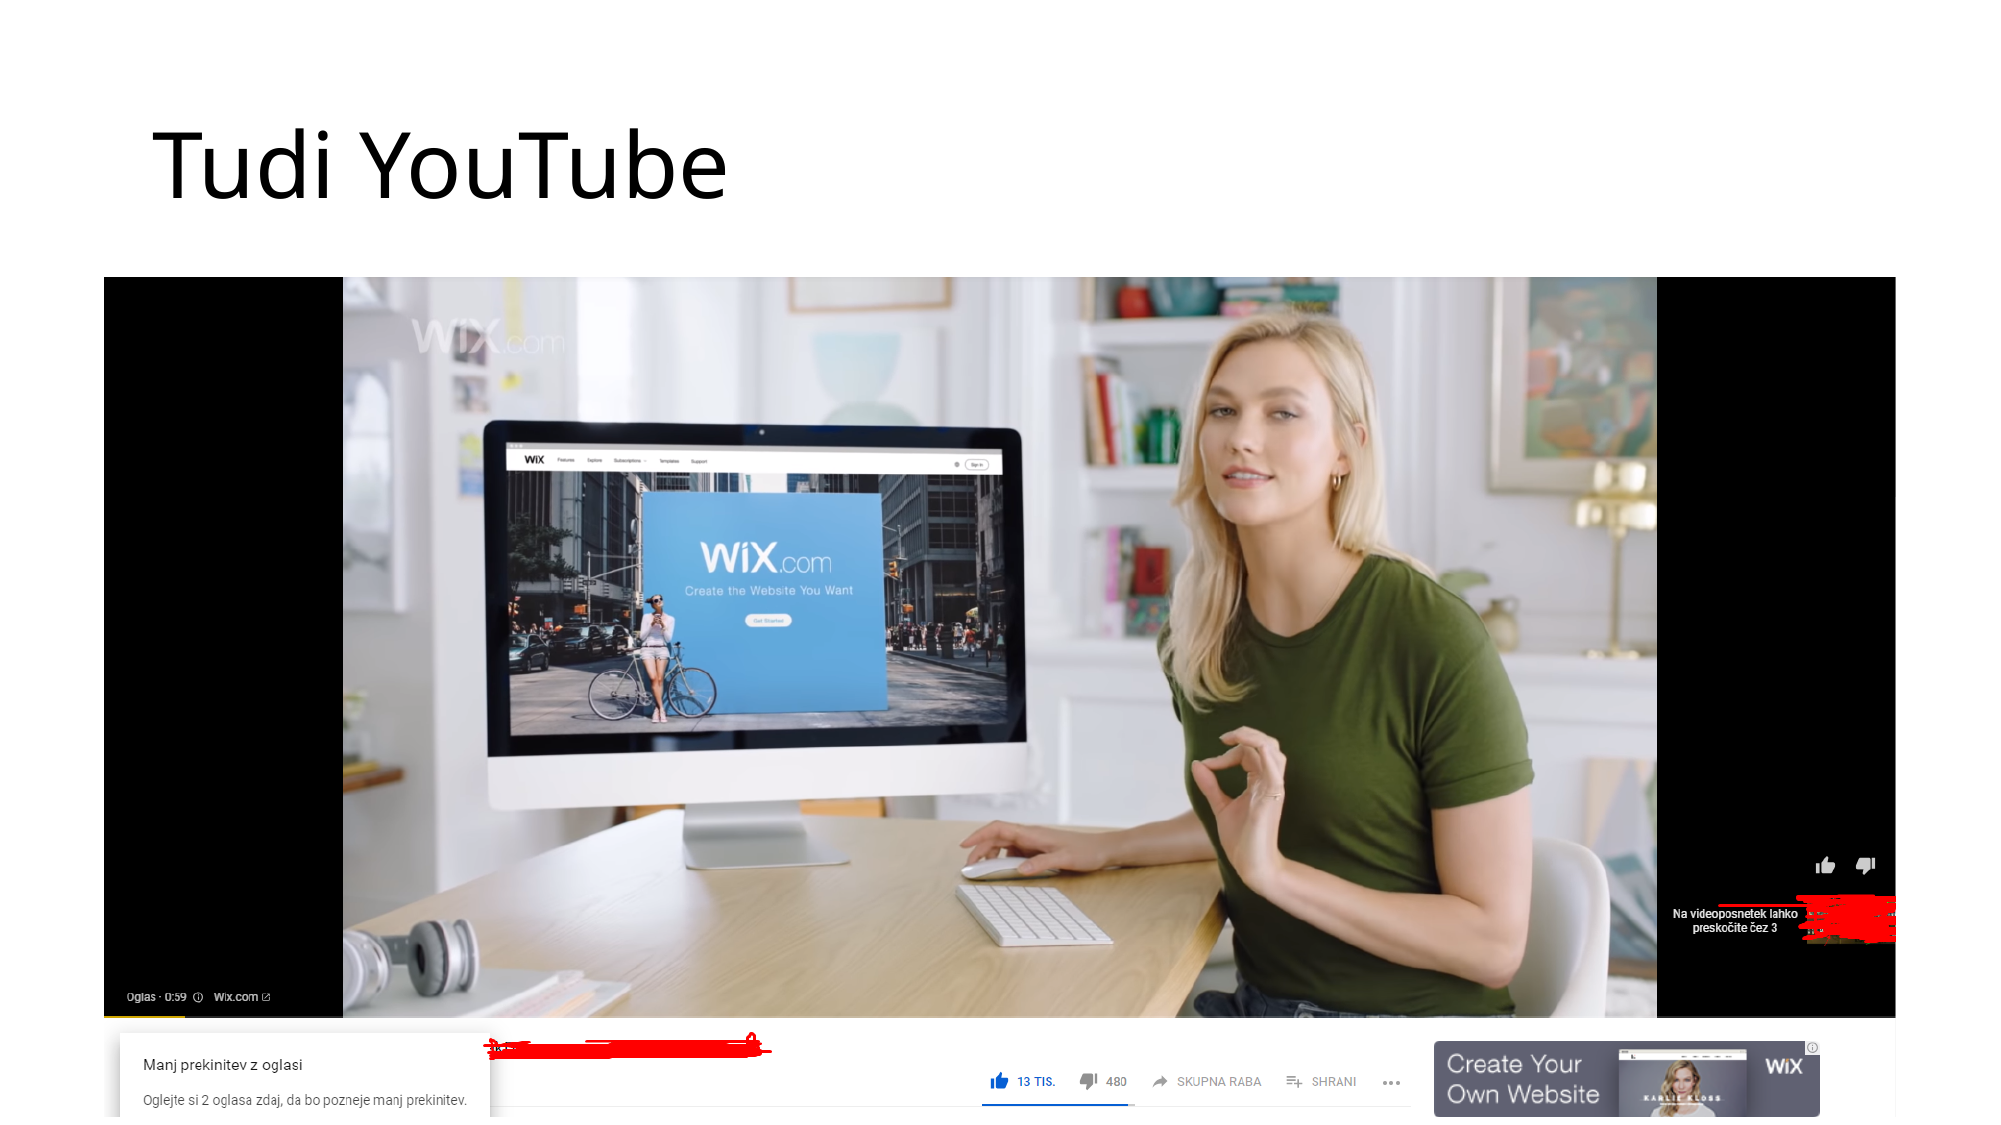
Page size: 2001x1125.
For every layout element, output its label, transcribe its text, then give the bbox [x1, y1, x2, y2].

picture [104, 277, 1896, 1117]
title Tudi YouTube [137, 59, 1863, 277]
